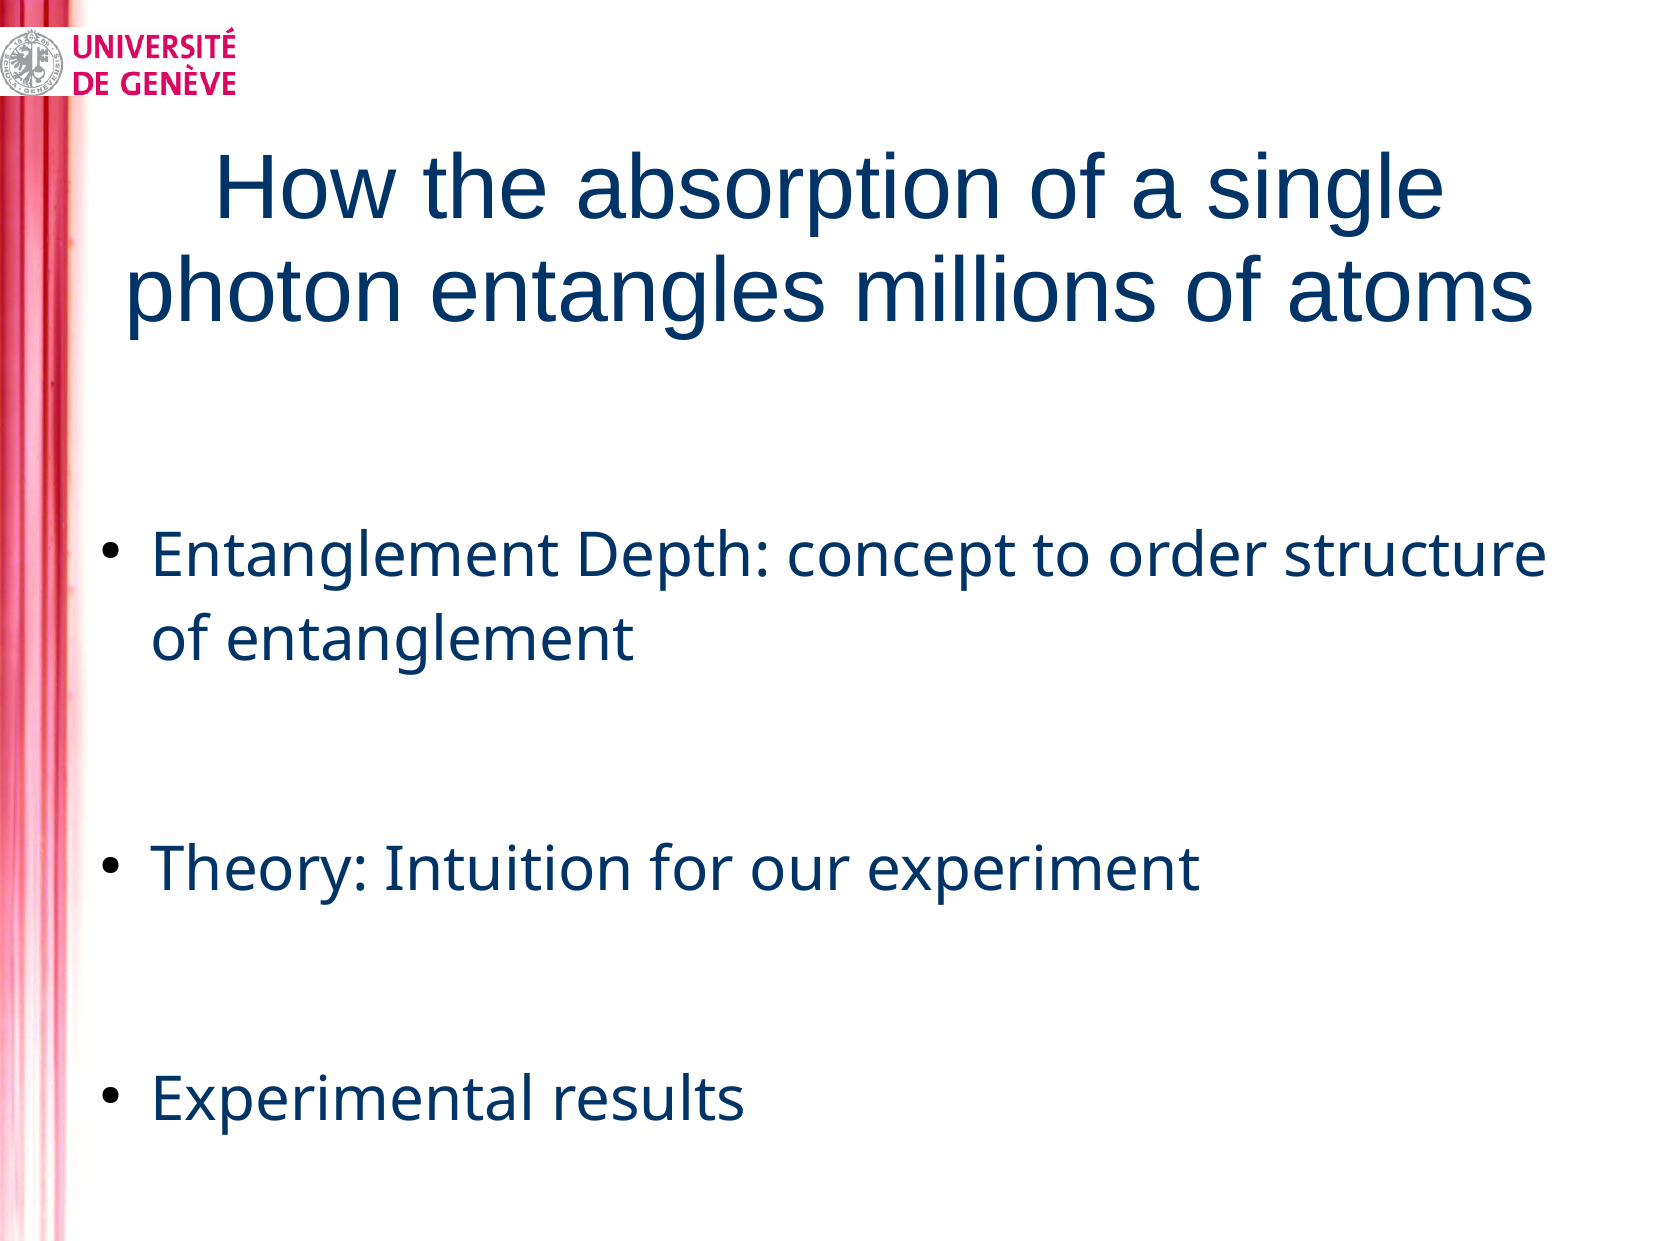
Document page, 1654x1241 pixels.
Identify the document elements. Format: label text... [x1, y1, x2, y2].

title How the absorption of a single photon entangles millions of atoms [86, 135, 1576, 343]
picture [0, 0, 235, 1241]
list Entanglement Depth: concept to order structure of entanglement Theory: Intuition for our experiment Experimental results [82, 510, 1571, 1141]
